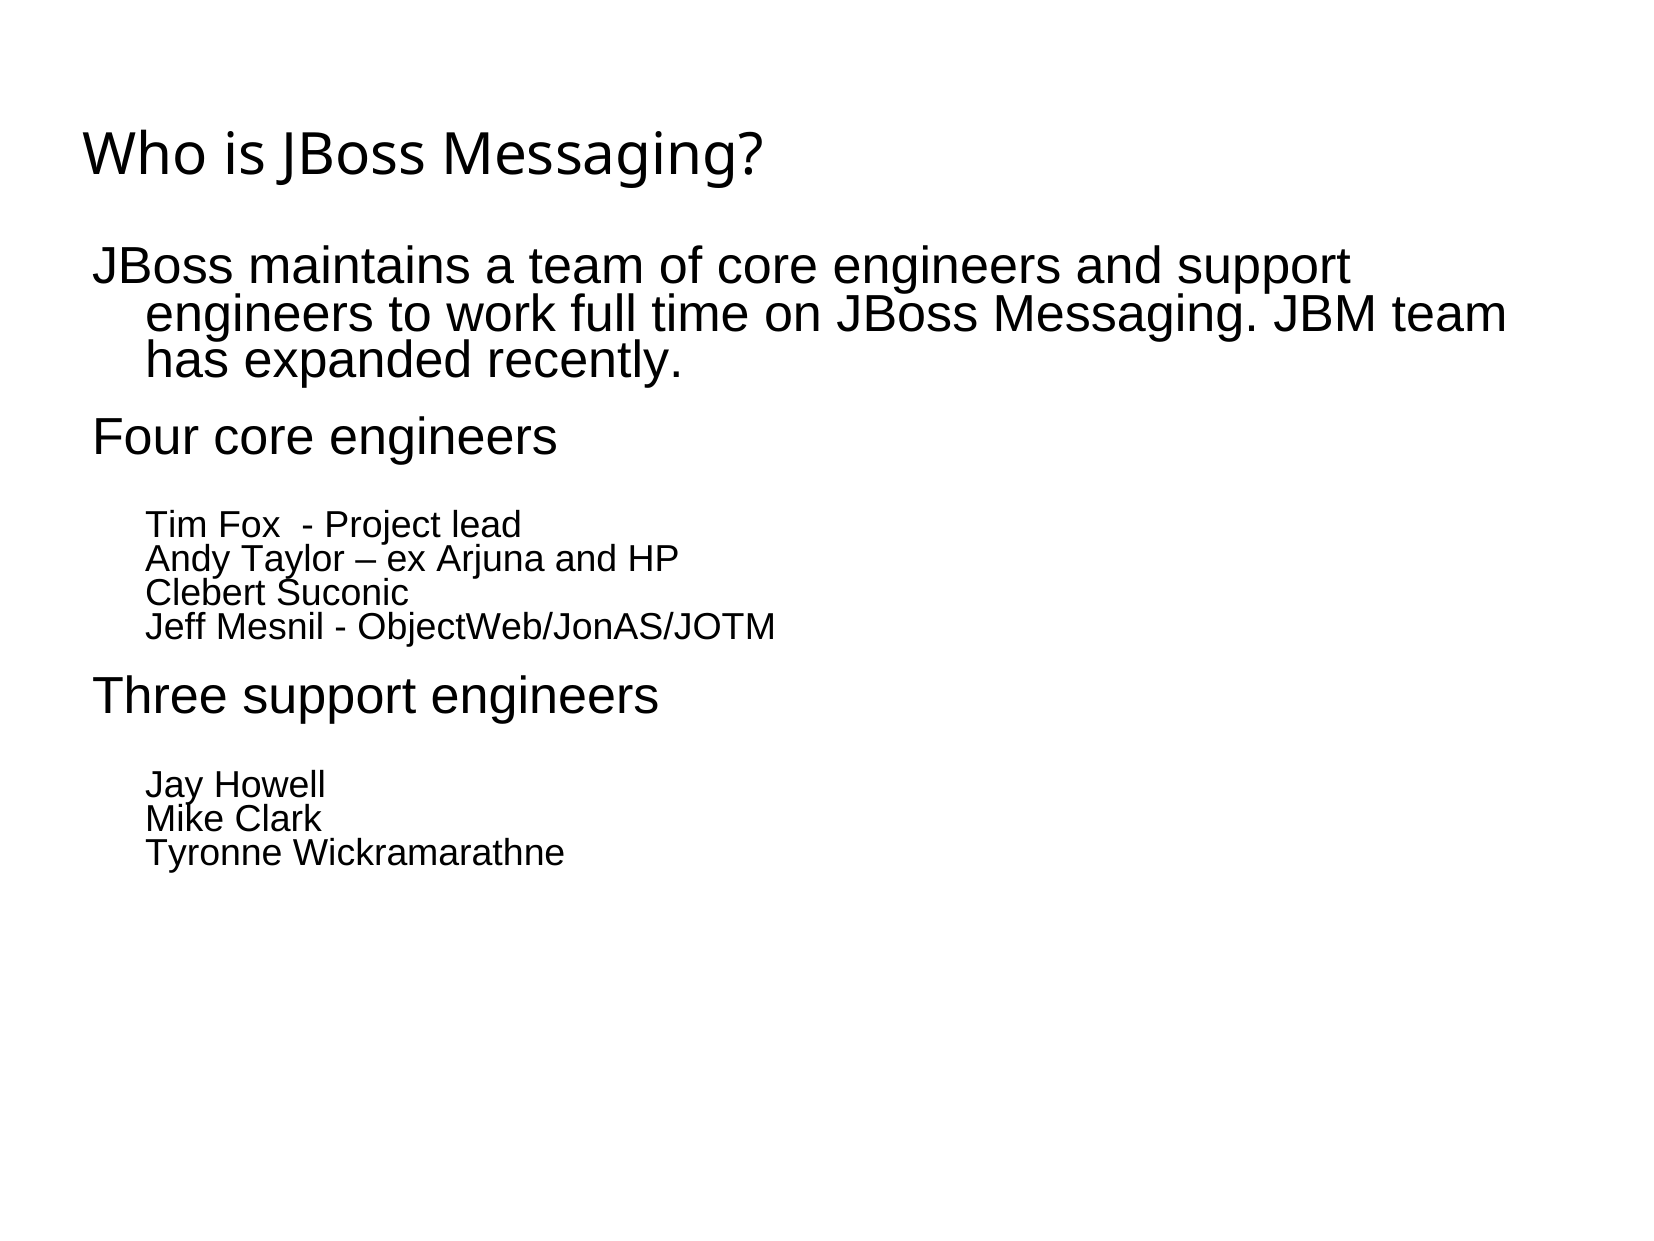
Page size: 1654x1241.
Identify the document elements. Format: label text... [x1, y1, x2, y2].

title Who is JBoss Messaging? [82, 56, 1571, 249]
list JBoss maintains a team of core engineers and support engineers to work full time on JBoss Messaging. JBM team has expanded recently. Four core engineers Tim Fox - Project lead Andy Taylor – ex Arjuna and HP Clebert Suconic Jeff Mesnil - ObjectWeb/JonAS/JOTM Three support engineers Jay Howell Mike Clark Tyronne Wickramarathne [75, 246, 1563, 1137]
